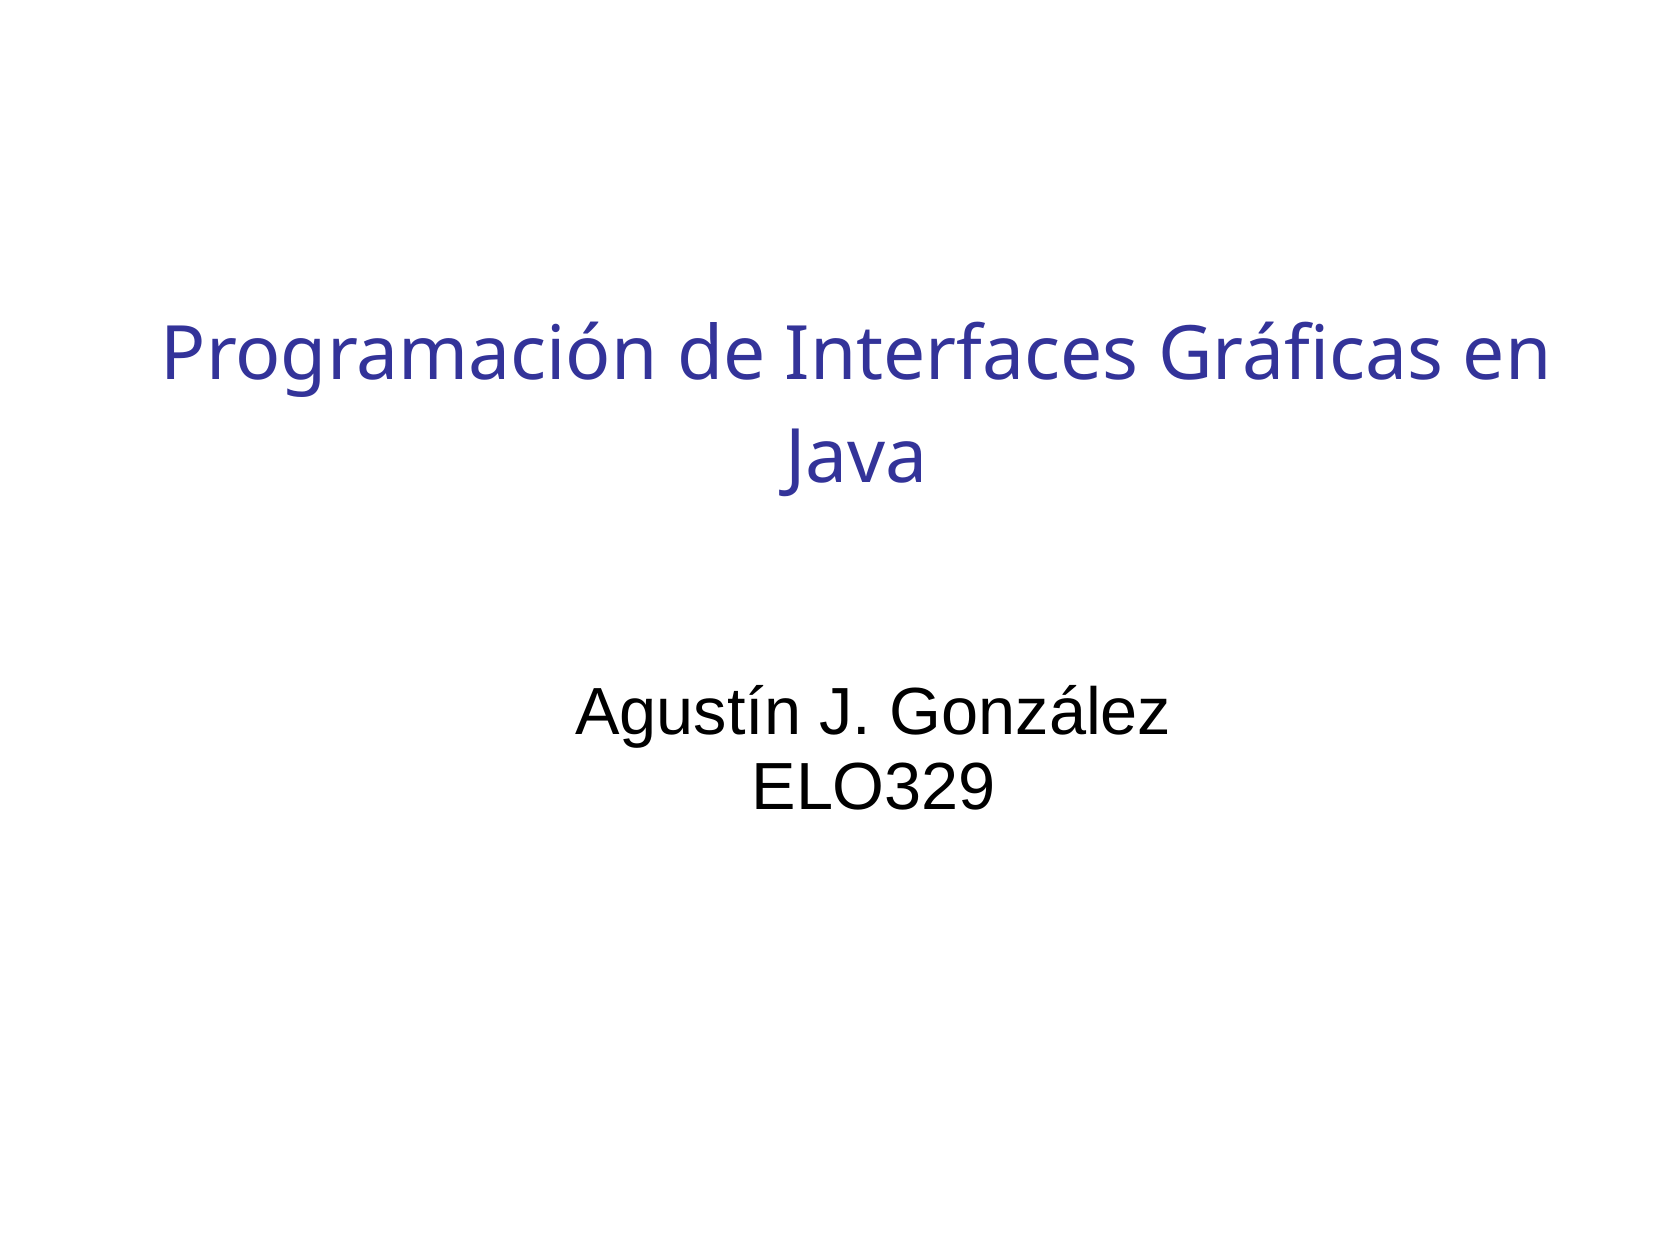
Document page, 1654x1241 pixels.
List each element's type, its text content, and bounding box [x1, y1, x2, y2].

subtitle Agustín J. González ELO329 [92, 624, 1581, 874]
title Programación de Interfaces Gráficas en Java [112, 332, 1601, 471]
